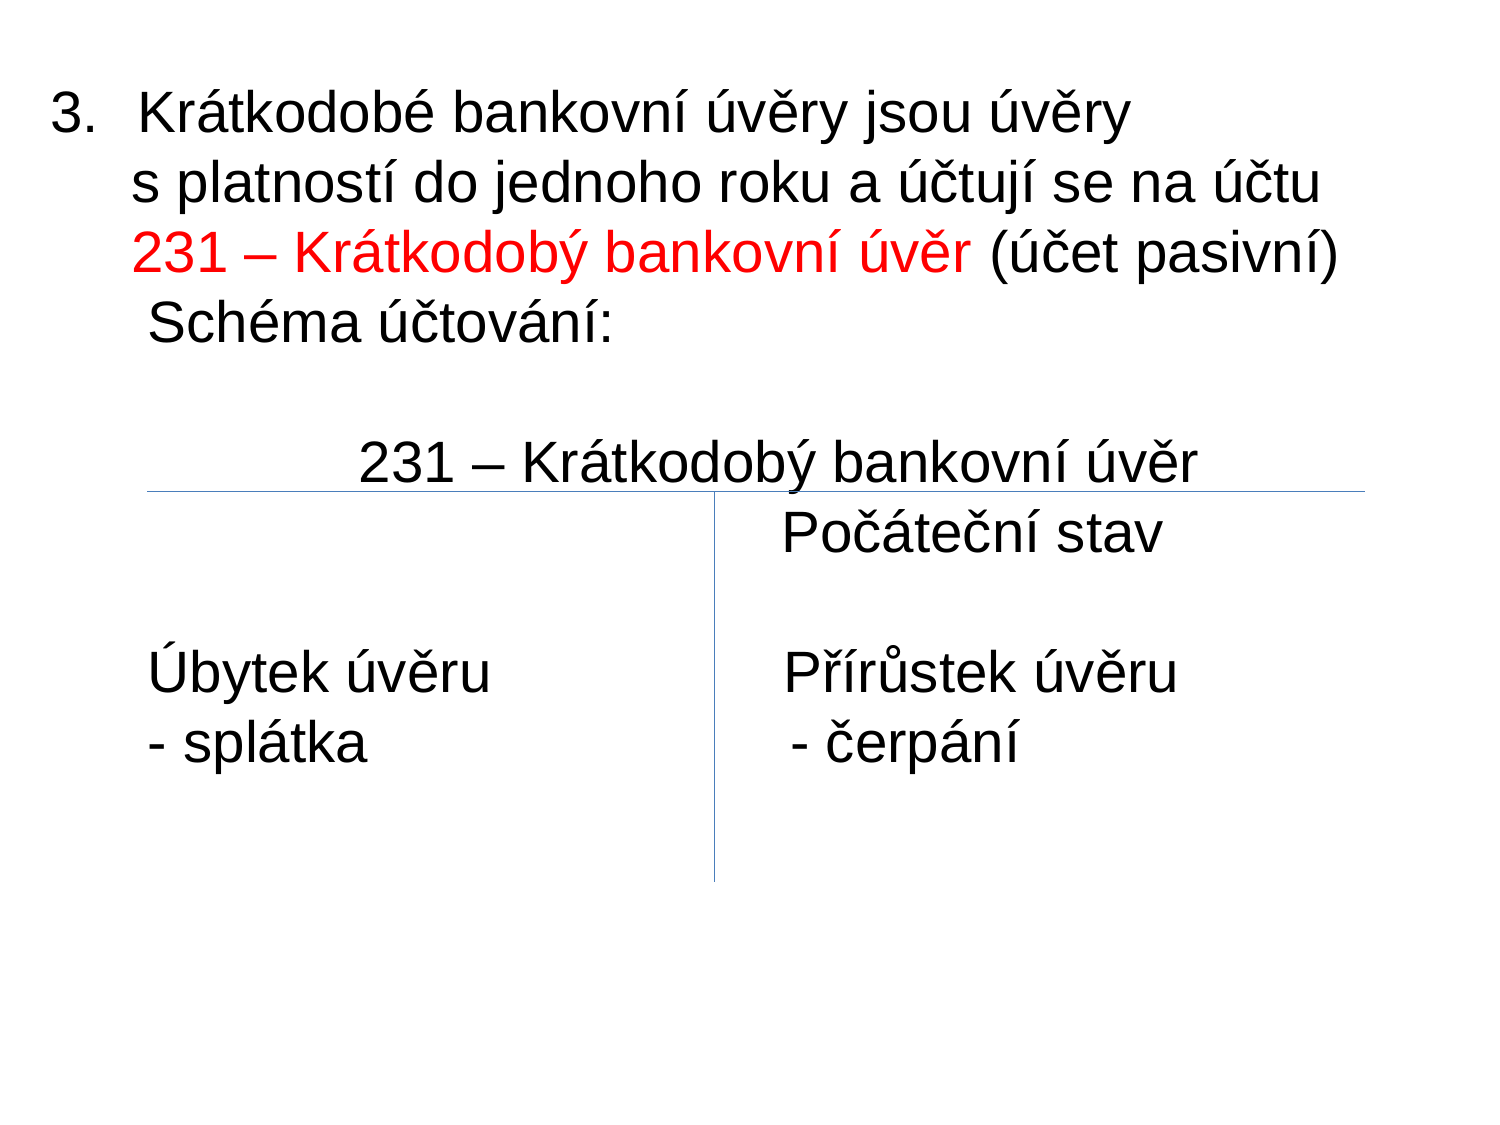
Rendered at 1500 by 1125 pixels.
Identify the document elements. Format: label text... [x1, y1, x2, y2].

text_box Krátkodobé bankovní úvěry jsou úvěry s platností do jednoho roku a účtují se na účtu 231 – Krátkodobý bankovní úvěr (účet pasivní) Schéma účtování: 231 – Krátkodobý bankovní úvěr Počáteční stav Úbytek úvěru Přírůstek úvěru - splátka - čerpání [35, 66, 1459, 1062]
